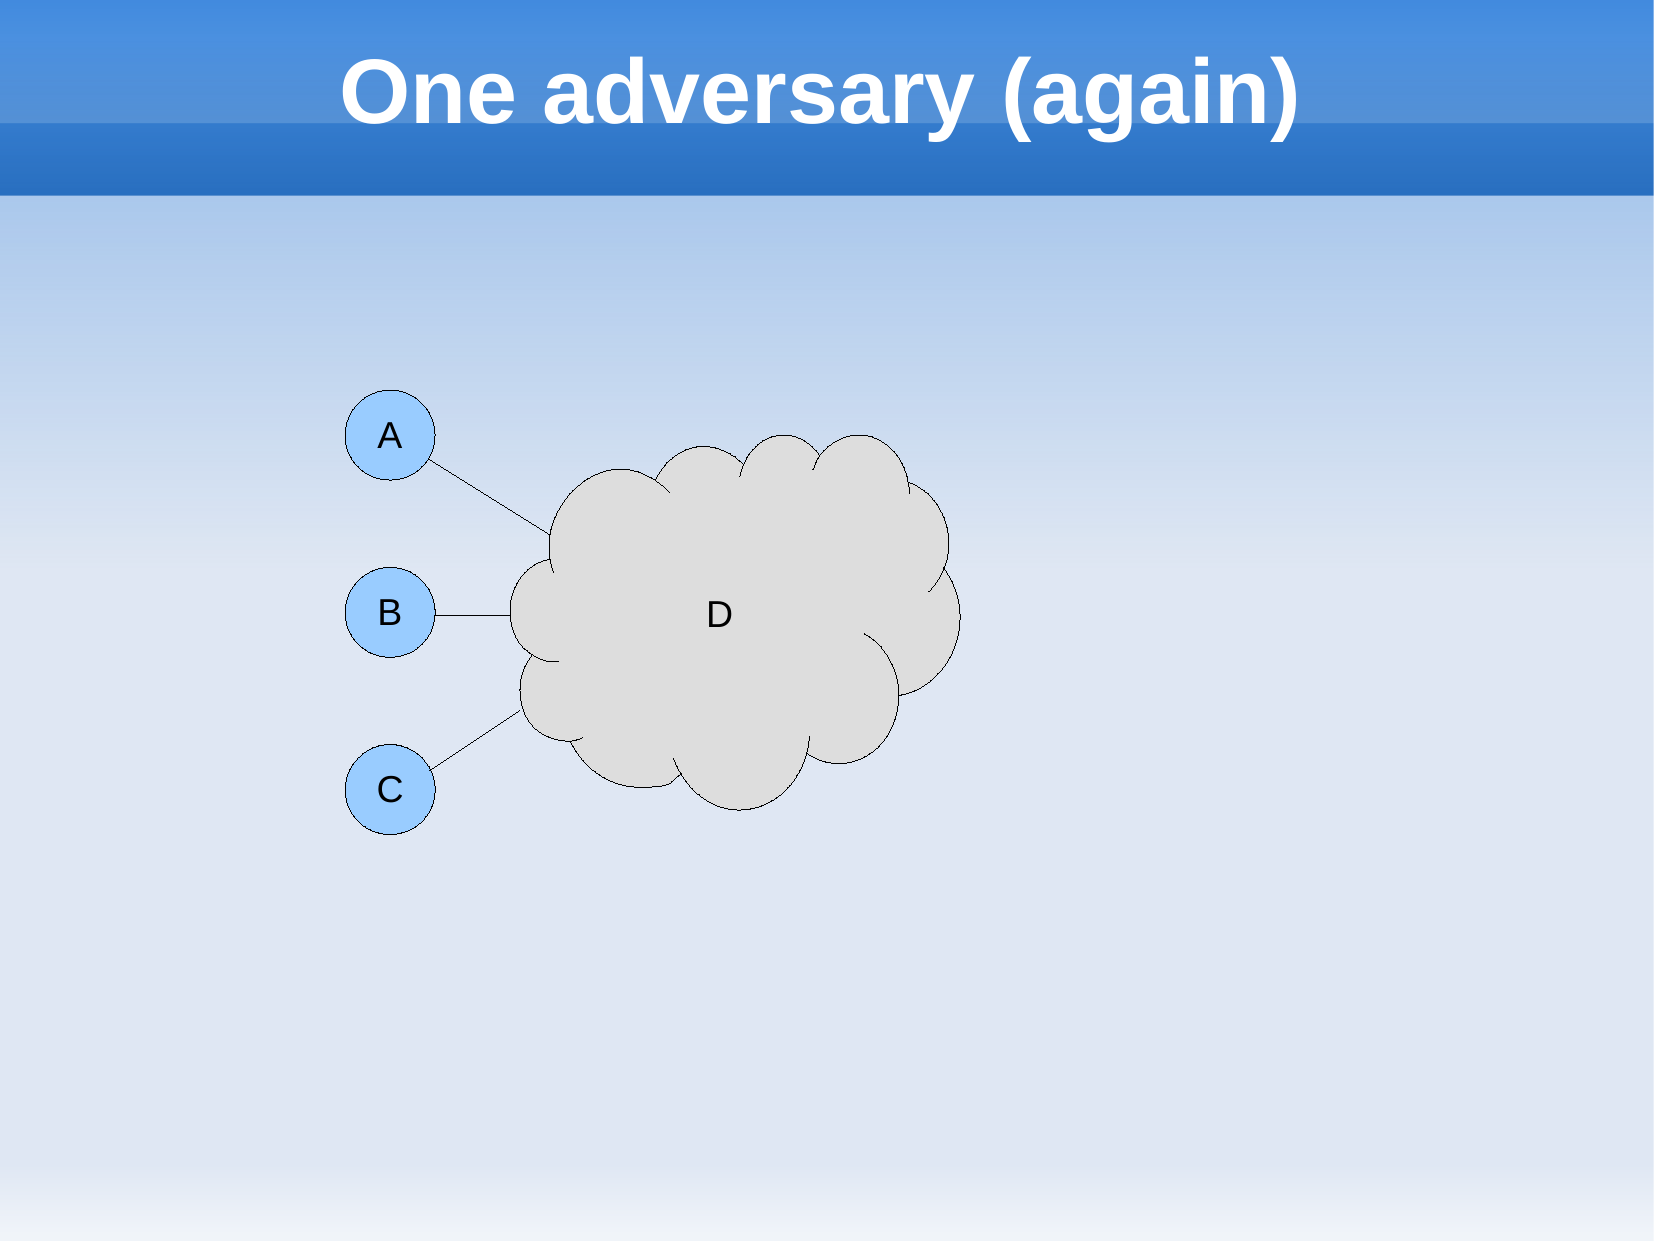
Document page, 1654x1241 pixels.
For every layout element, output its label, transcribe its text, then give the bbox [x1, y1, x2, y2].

picture [0, 0, 1654, 1241]
text_box D [510, 435, 961, 811]
title One adversary (again) [76, 0, 1565, 188]
text_box C [345, 744, 436, 835]
text_box B [345, 567, 436, 658]
text_box A [345, 390, 436, 481]
